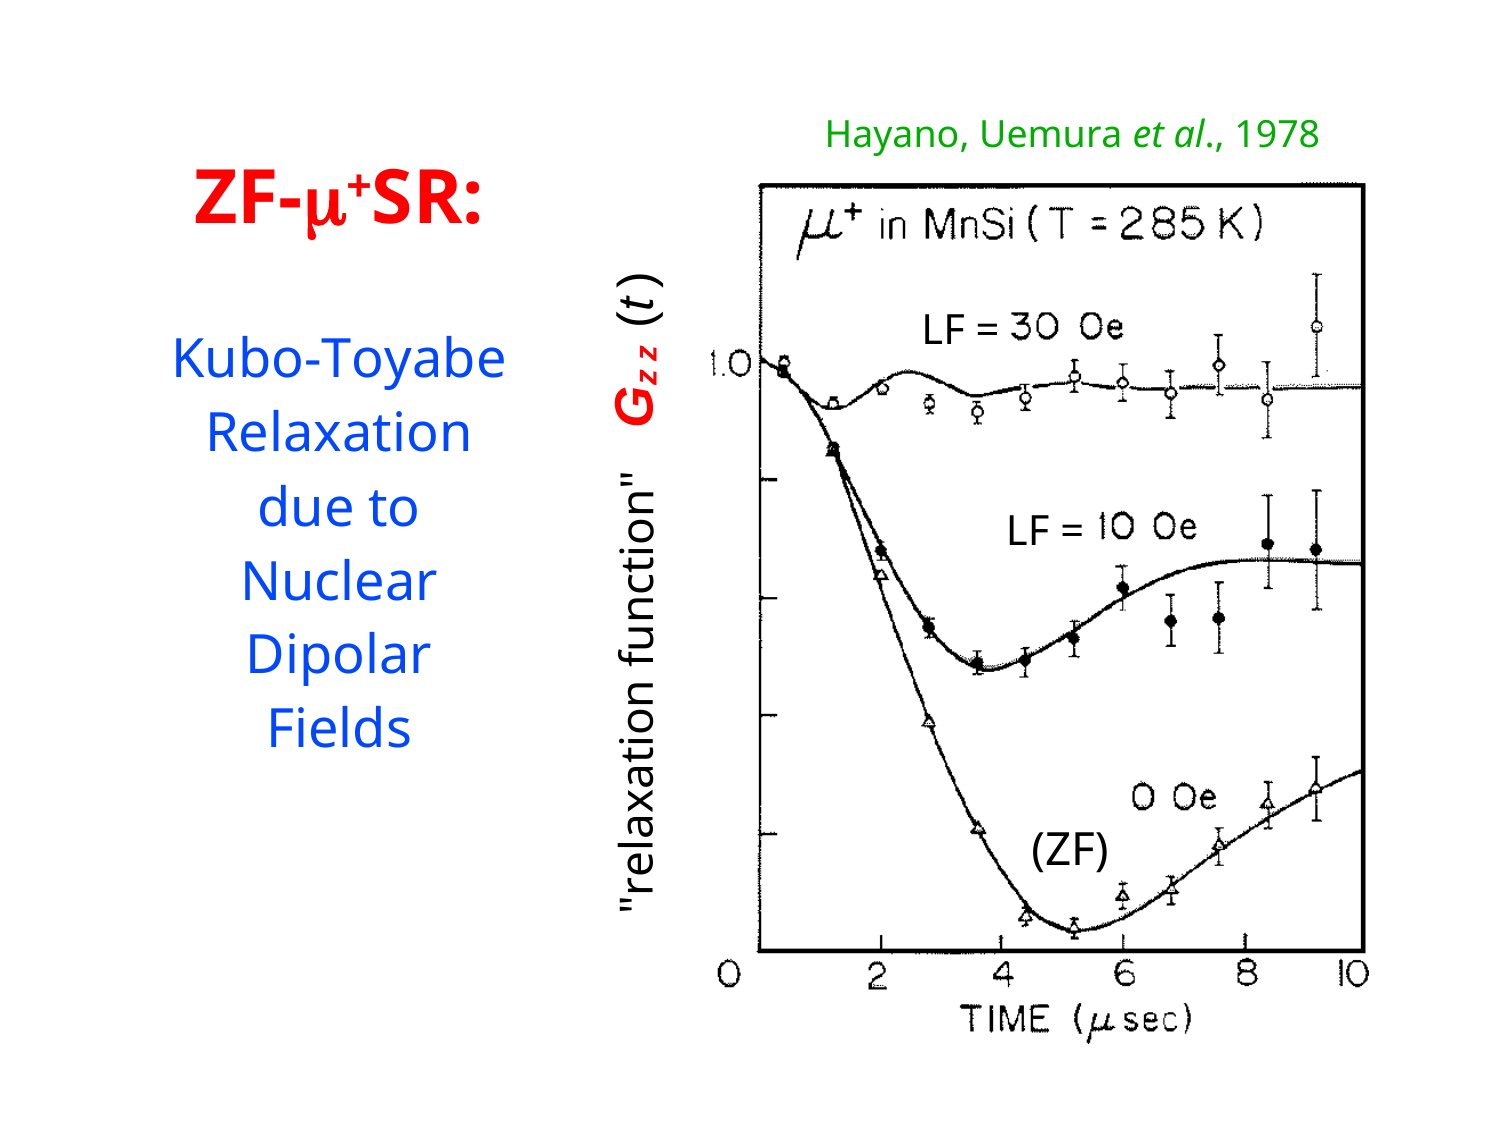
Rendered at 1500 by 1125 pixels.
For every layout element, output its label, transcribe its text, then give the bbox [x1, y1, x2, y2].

text_box (ZF) [1031, 811, 1125, 876]
text_box Hayano, Uemura et al., 1978 [736, 102, 1399, 161]
text_box LF = [1005, 495, 1151, 555]
title ZF-+SR: Kubo-Toyabe Relaxation due to Nuclear Dipolar Fields [51, 103, 627, 896]
text_box "relaxation function" Gz z (t ) [598, 236, 701, 915]
text_box LF = [921, 294, 1067, 354]
picture [711, 182, 1369, 1044]
